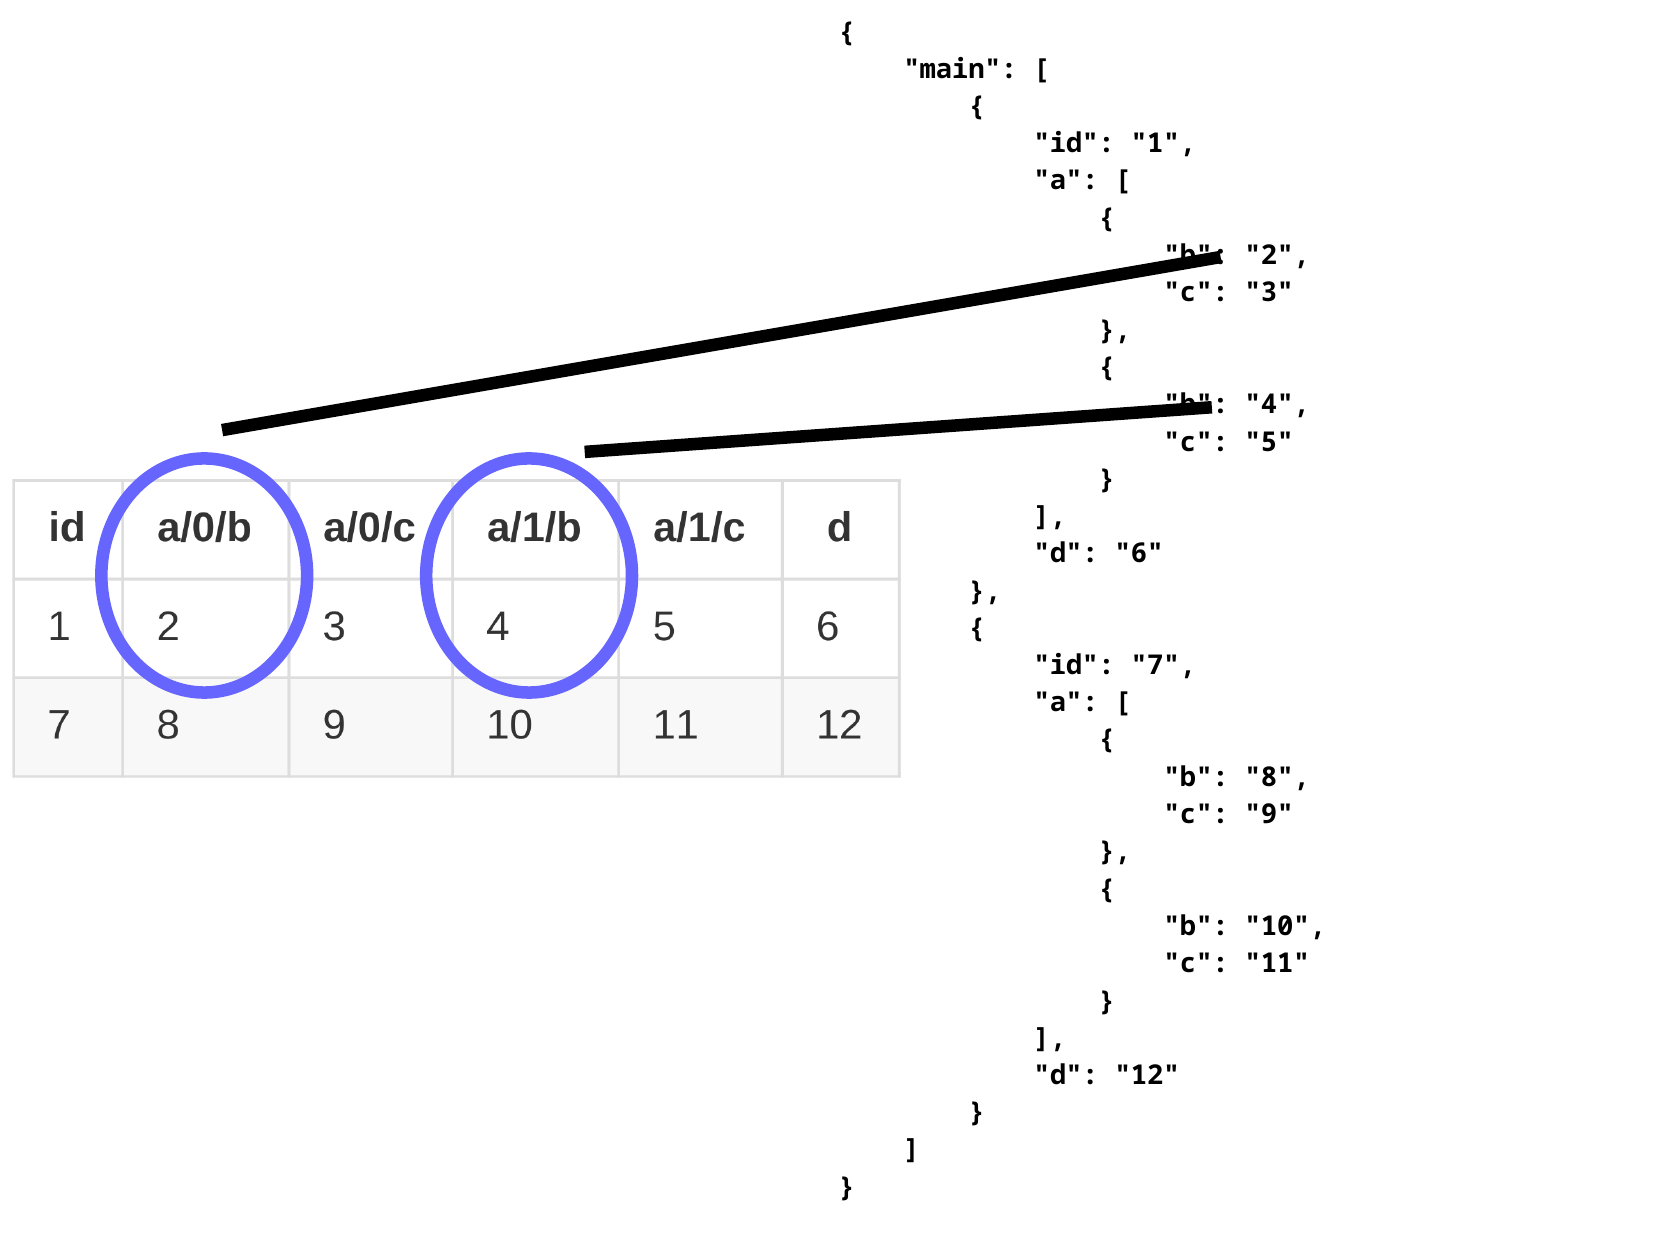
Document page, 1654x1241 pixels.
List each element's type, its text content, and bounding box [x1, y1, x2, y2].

picture [108, 468, 300, 686]
picture [433, 468, 625, 686]
list { "main": [ { "id": "1", "a": [ { "b": "2", "c": "3" }, { "b": "4", "c": "5" } ], "d": "6" }, { "id": "7", "a": [ { "b": "8", "c": "9" }, { "b": "10", "c": "11" } ], "d": "12" } ] } [838, 11, 1642, 1229]
picture [0, 468, 910, 792]
